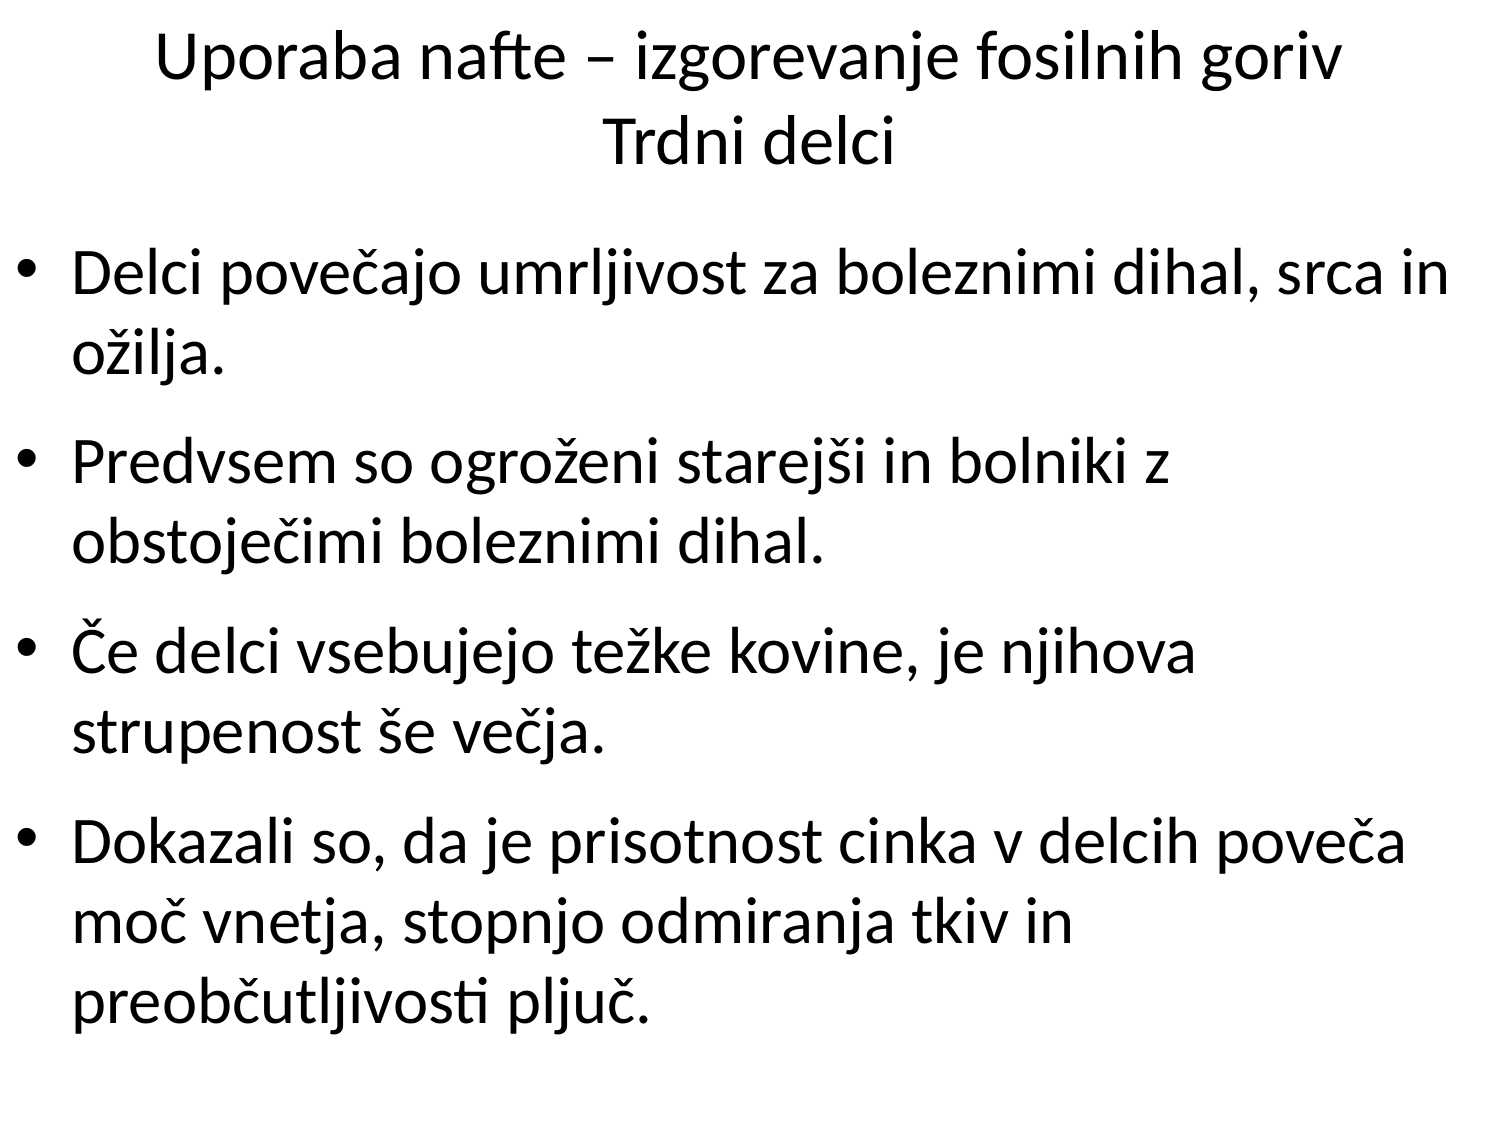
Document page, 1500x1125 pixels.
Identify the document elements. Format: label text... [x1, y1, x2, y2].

title Uporaba nafte – izgorevanje fosilnih goriv Trdni delci [0, 0, 1500, 188]
list Delci povečajo umrljivost za boleznimi dihal, srca in ožilja. Predvsem so ogroženi starejši in bolniki z obstoječimi boleznimi dihal. Če delci vsebujejo težke kovine, je njihova strupenost še večja. Dokazali so, da je prisotnost cinka v delcih poveča moč vnetja, stopnjo odmiranja tkiv in preobčutljivosti pljuč. [0, 219, 1500, 1125]
